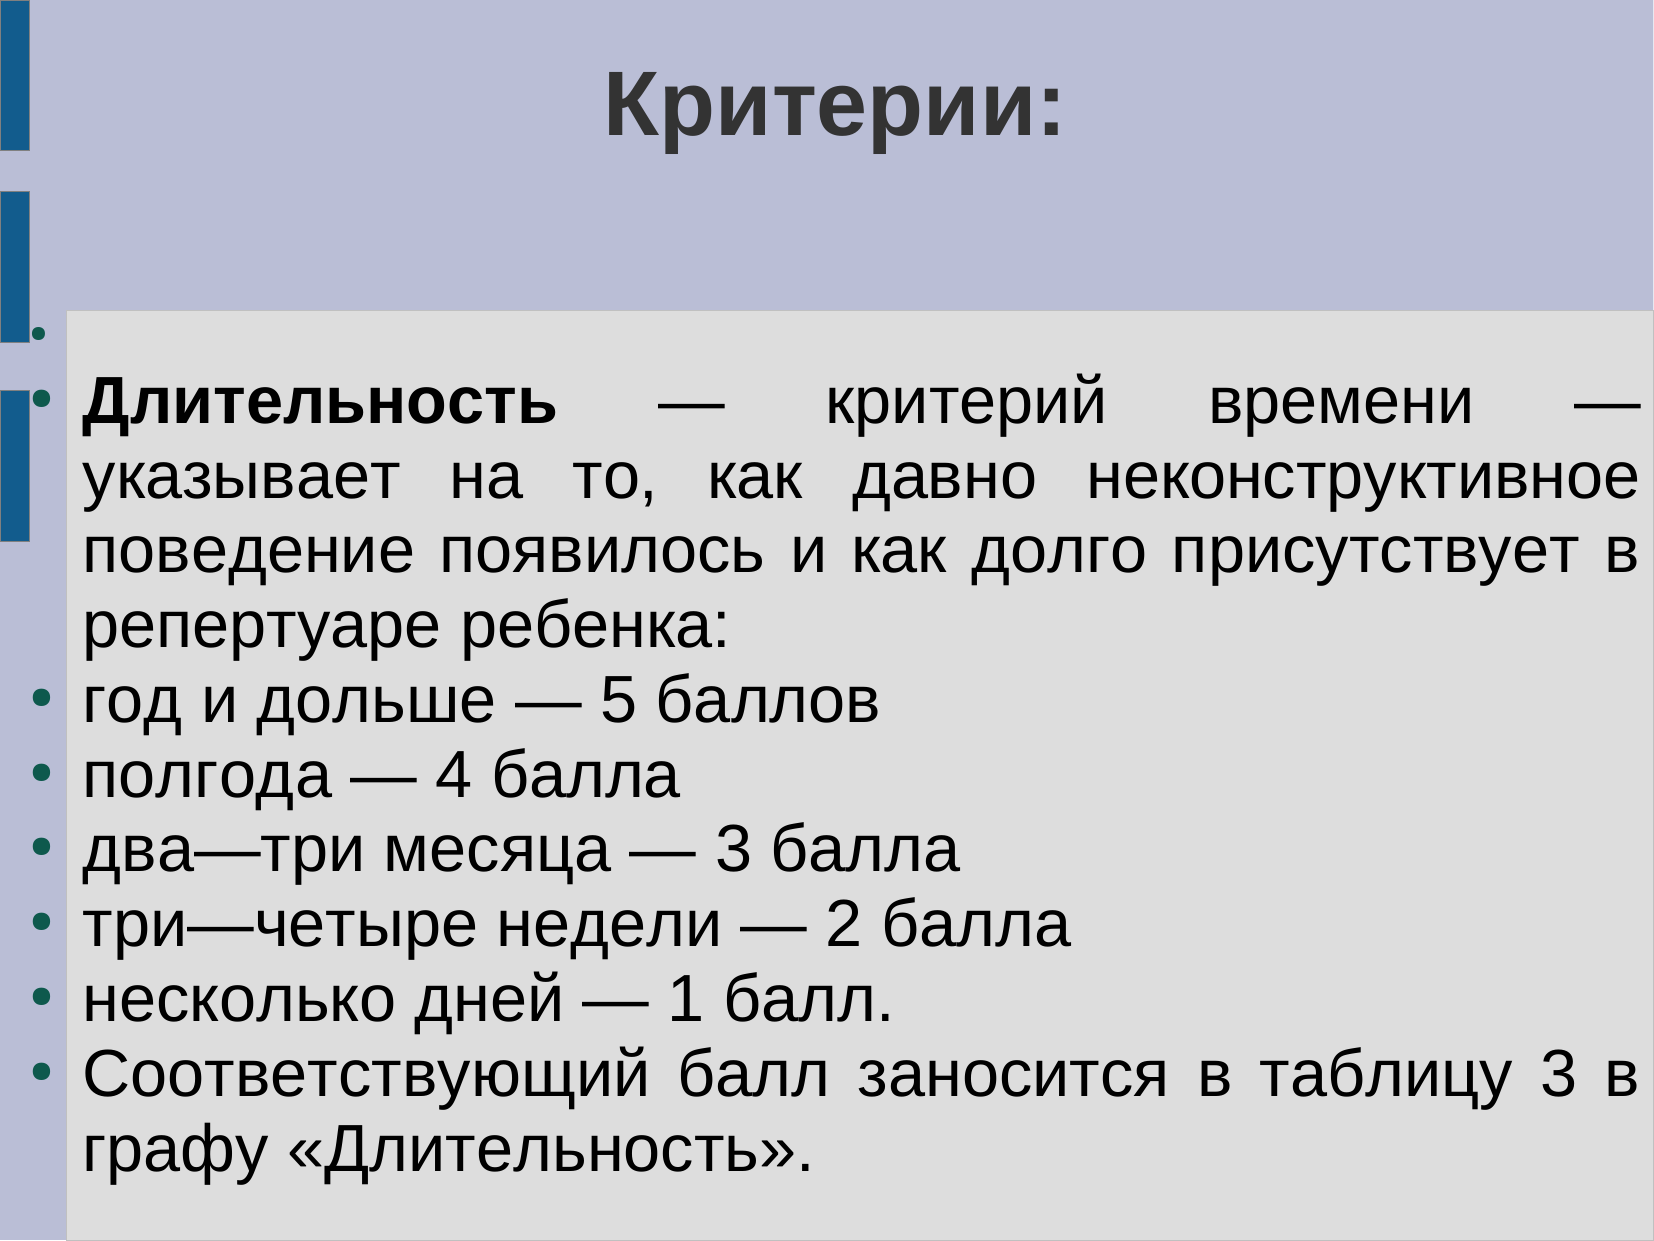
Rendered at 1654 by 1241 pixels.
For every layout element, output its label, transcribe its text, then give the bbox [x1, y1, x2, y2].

title Критерии: [129, 0, 1543, 208]
list Длительность — критерий времени — указывает на то, как давно неконструктивное поведение появилось и как долго присутствует в репертуаре ребенка: год и дольше — 5 баллов полгода — 4 балла два—три месяца — 3 балла три—четыре недели — 2 балла несколько дней — 1 балл. Соответствующий балл заносится в таблицу 3 в графу «Длительность». [11, 307, 1642, 1229]
